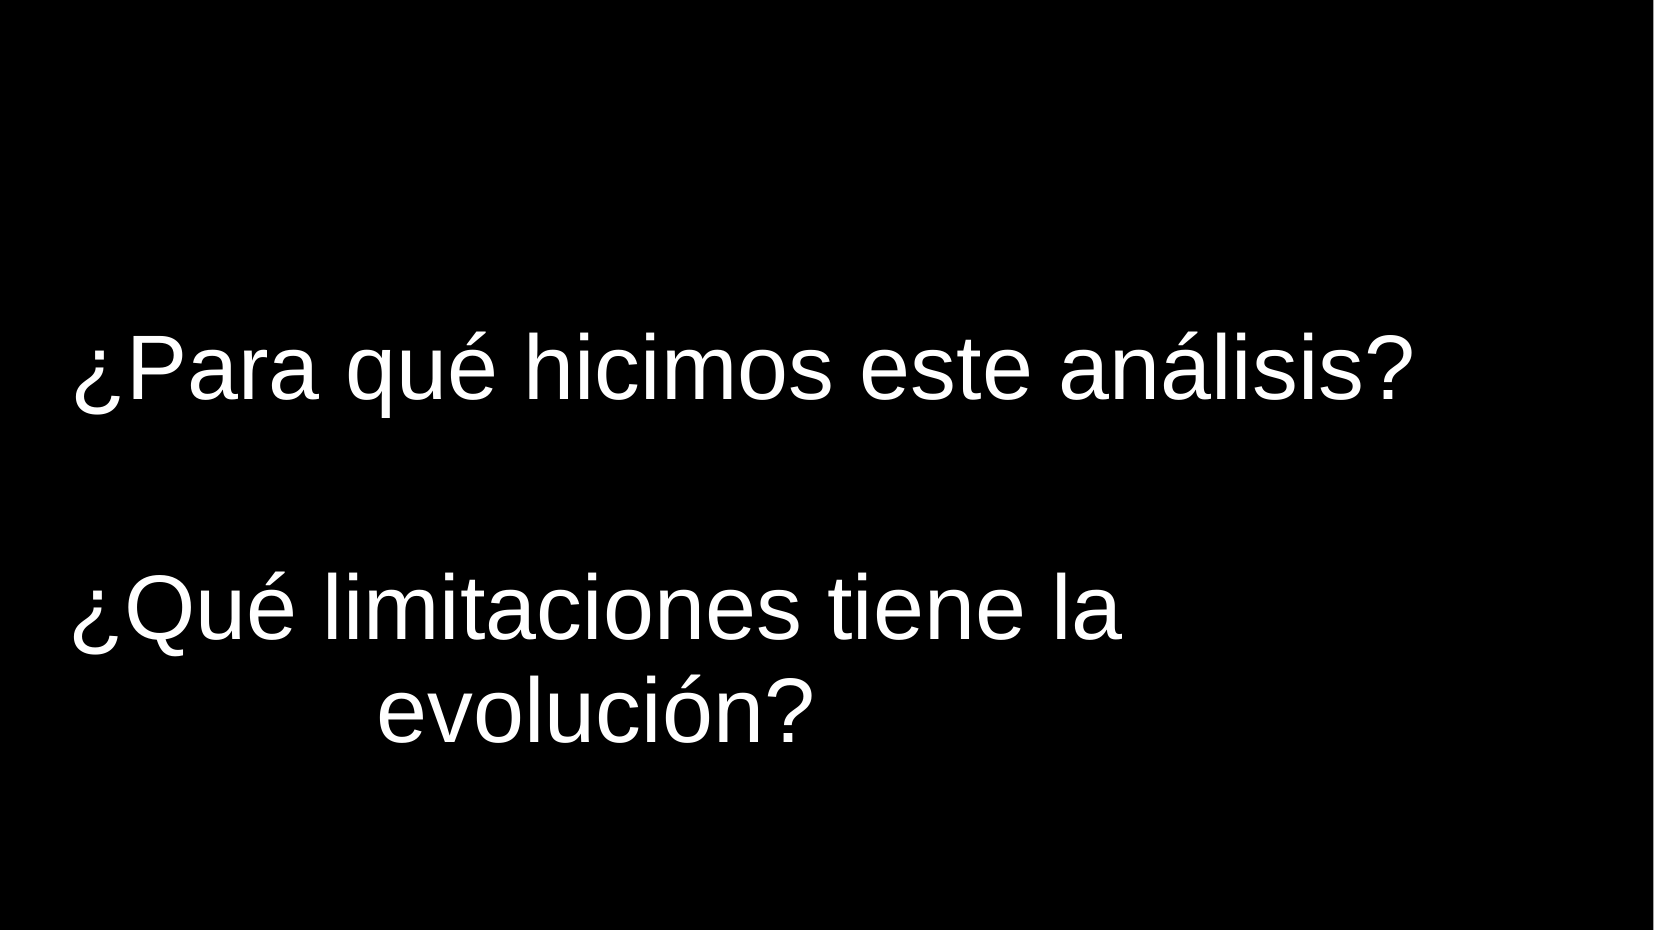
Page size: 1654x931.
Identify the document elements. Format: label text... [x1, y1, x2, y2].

title ¿Para qué hicimos este análisis? [0, 265, 1489, 471]
title ¿Qué limitaciones tiene la evolución? [0, 556, 1341, 762]
